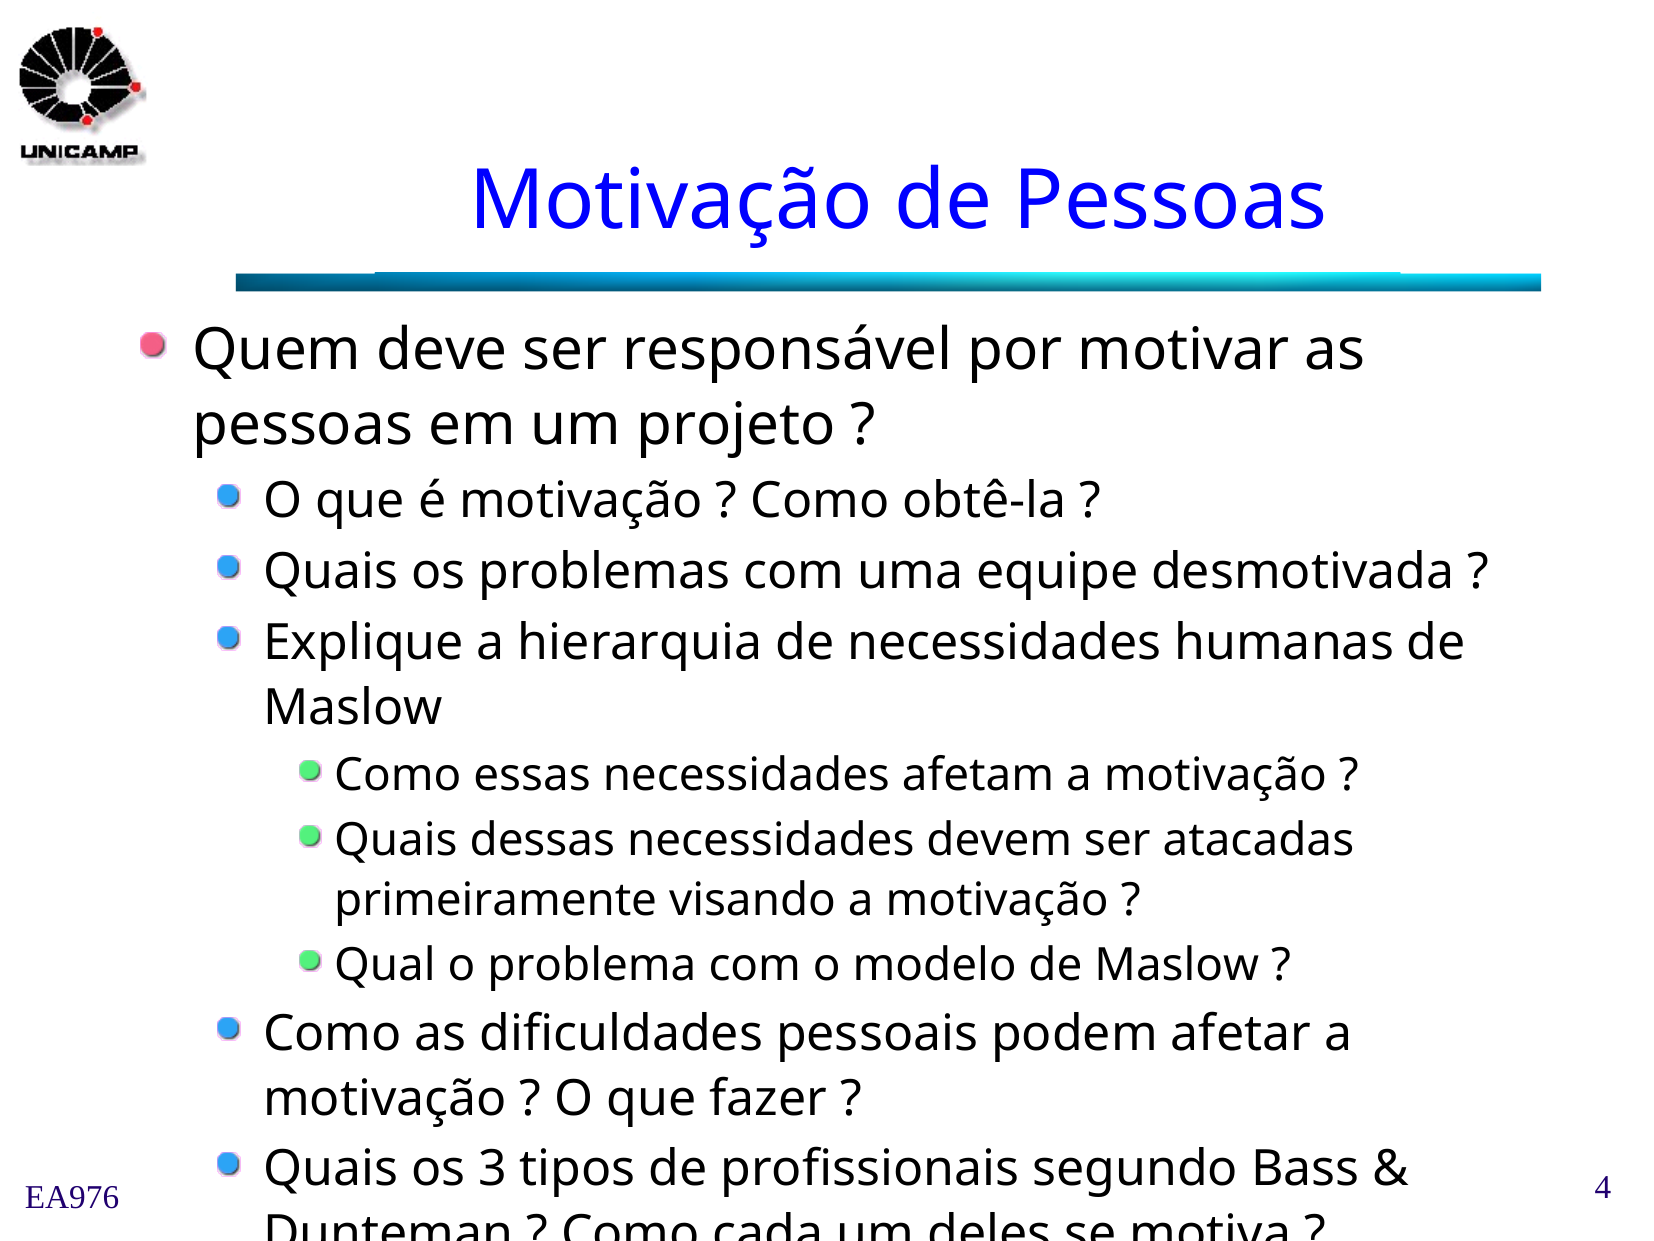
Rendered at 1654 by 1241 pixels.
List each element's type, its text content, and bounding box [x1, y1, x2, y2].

picture [125, 272, 1654, 295]
list Quem deve ser responsável por motivar as pessoas em um projeto ? O que é motivação ? Como obtê-la ? Quais os problemas com uma equipe desmotivada ? Explique a hierarquia de necessidades humanas de Maslow Como essas necessidades afetam a motivação ? Quais dessas necessidades devem ser atacadas primeiramente visando a motivação ? Qual o problema com o modelo de Maslow ? Como as dificuldades pessoais podem afetar a motivação ? O que fazer ? Quais os 3 tipos de profissionais segundo Bass & Dunteman ? Como cada um deles se motiva ? [121, 309, 1534, 1189]
title Motivação de Pessoas [264, 57, 1534, 250]
